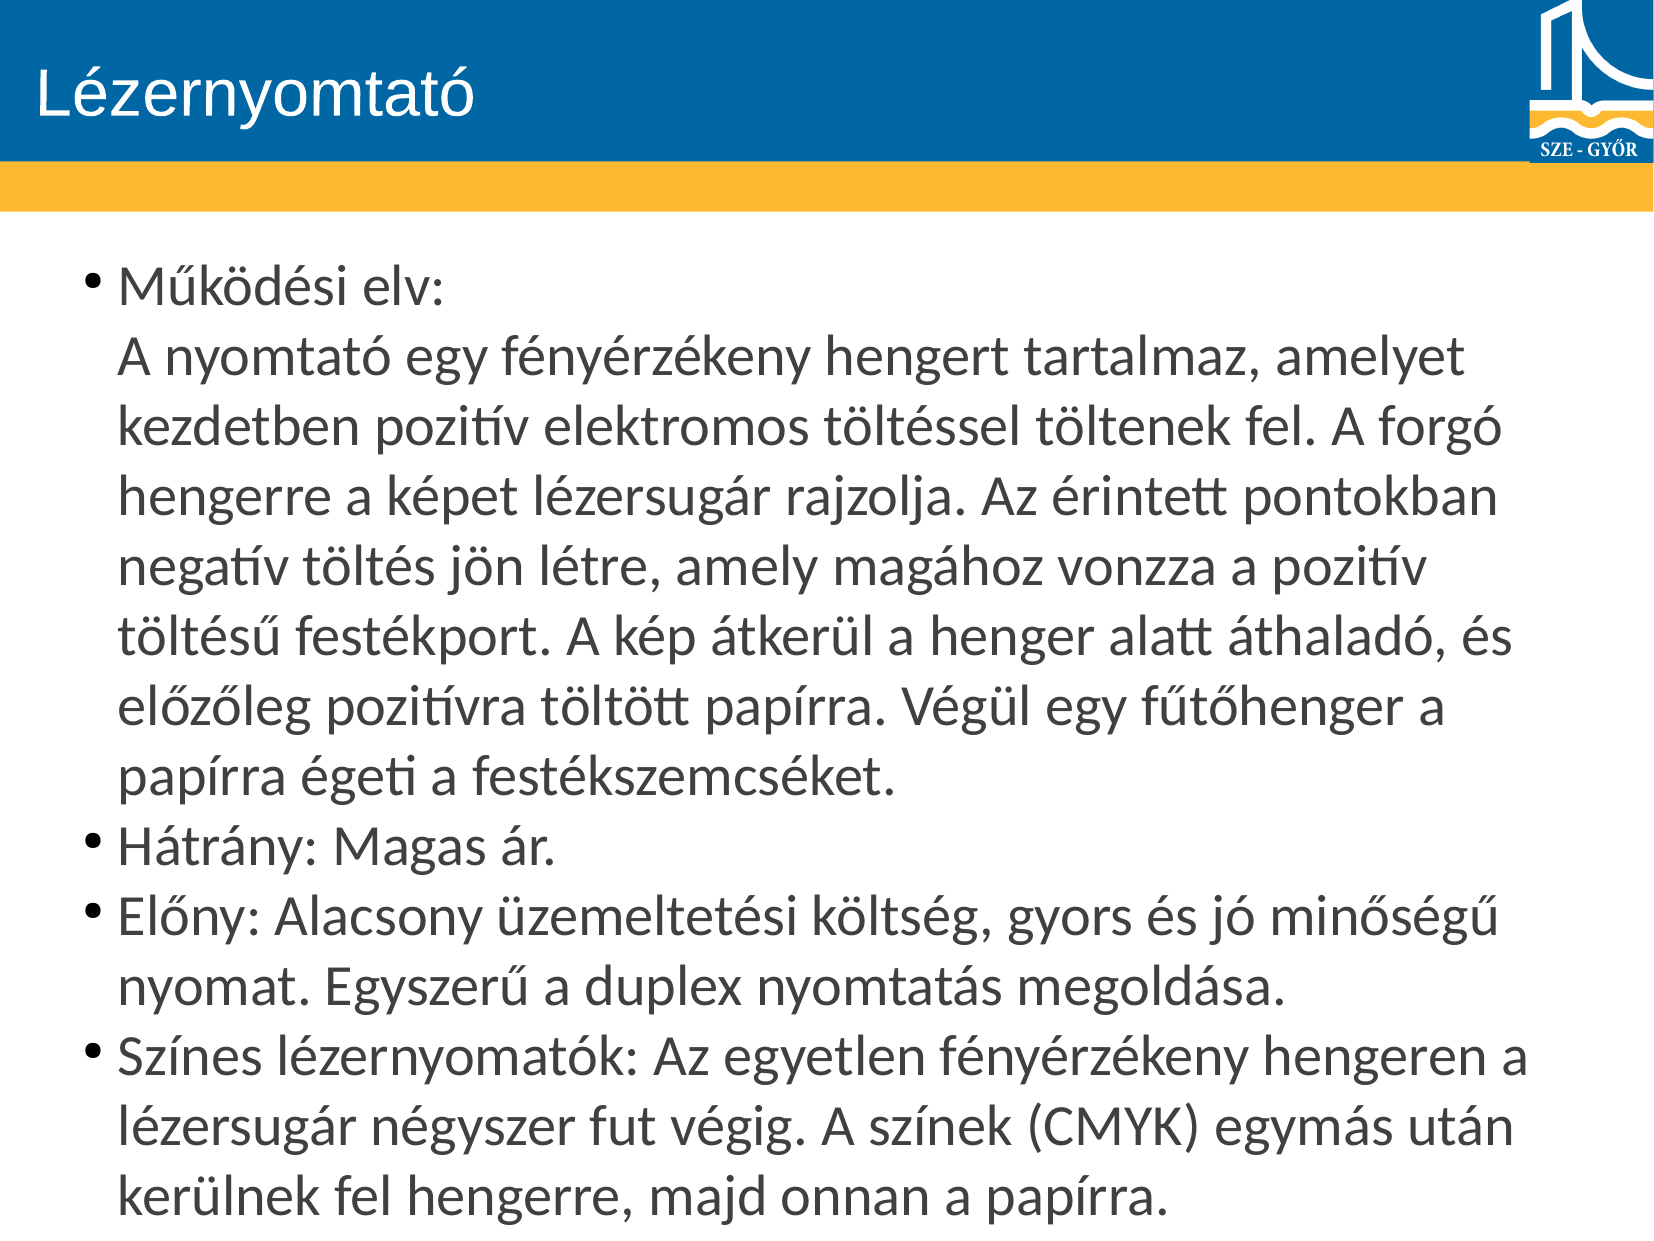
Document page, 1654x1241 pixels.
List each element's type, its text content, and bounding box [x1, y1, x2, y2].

text_box Működési elv: A nyomtató egy fényérzékeny hengert tartalmaz, amelyet kezdetben pozitív elektromos töltéssel töltenek fel. A forgó hengerre a képet lézersugár rajzolja. Az érintett pontokban negatív töltés jön létre, amely magához vonzza a pozitív töltésű festékport. A kép átkerül a henger alatt áthaladó, és előzőleg pozitívra töltött papírra. Végül egy fűtőhenger a papírra égeti a festékszemcséket. Hátrány: Magas ár. Előny: Alacsony üzemeltetési költség, gyors és jó minőségű nyomat. Egyszerű a duplex nyomtatás megoldása. Színes lézernyomatók: Az egyetlen fényérzékeny hengeren a lézersugár négyszer fut végig. A színek (CMYK) egymás után kerülnek fel hengerre, majd onnan a papírra. [82, 247, 1571, 1198]
picture [1529, 0, 1654, 163]
text_box Lézernyomtató [34, 48, 1524, 144]
